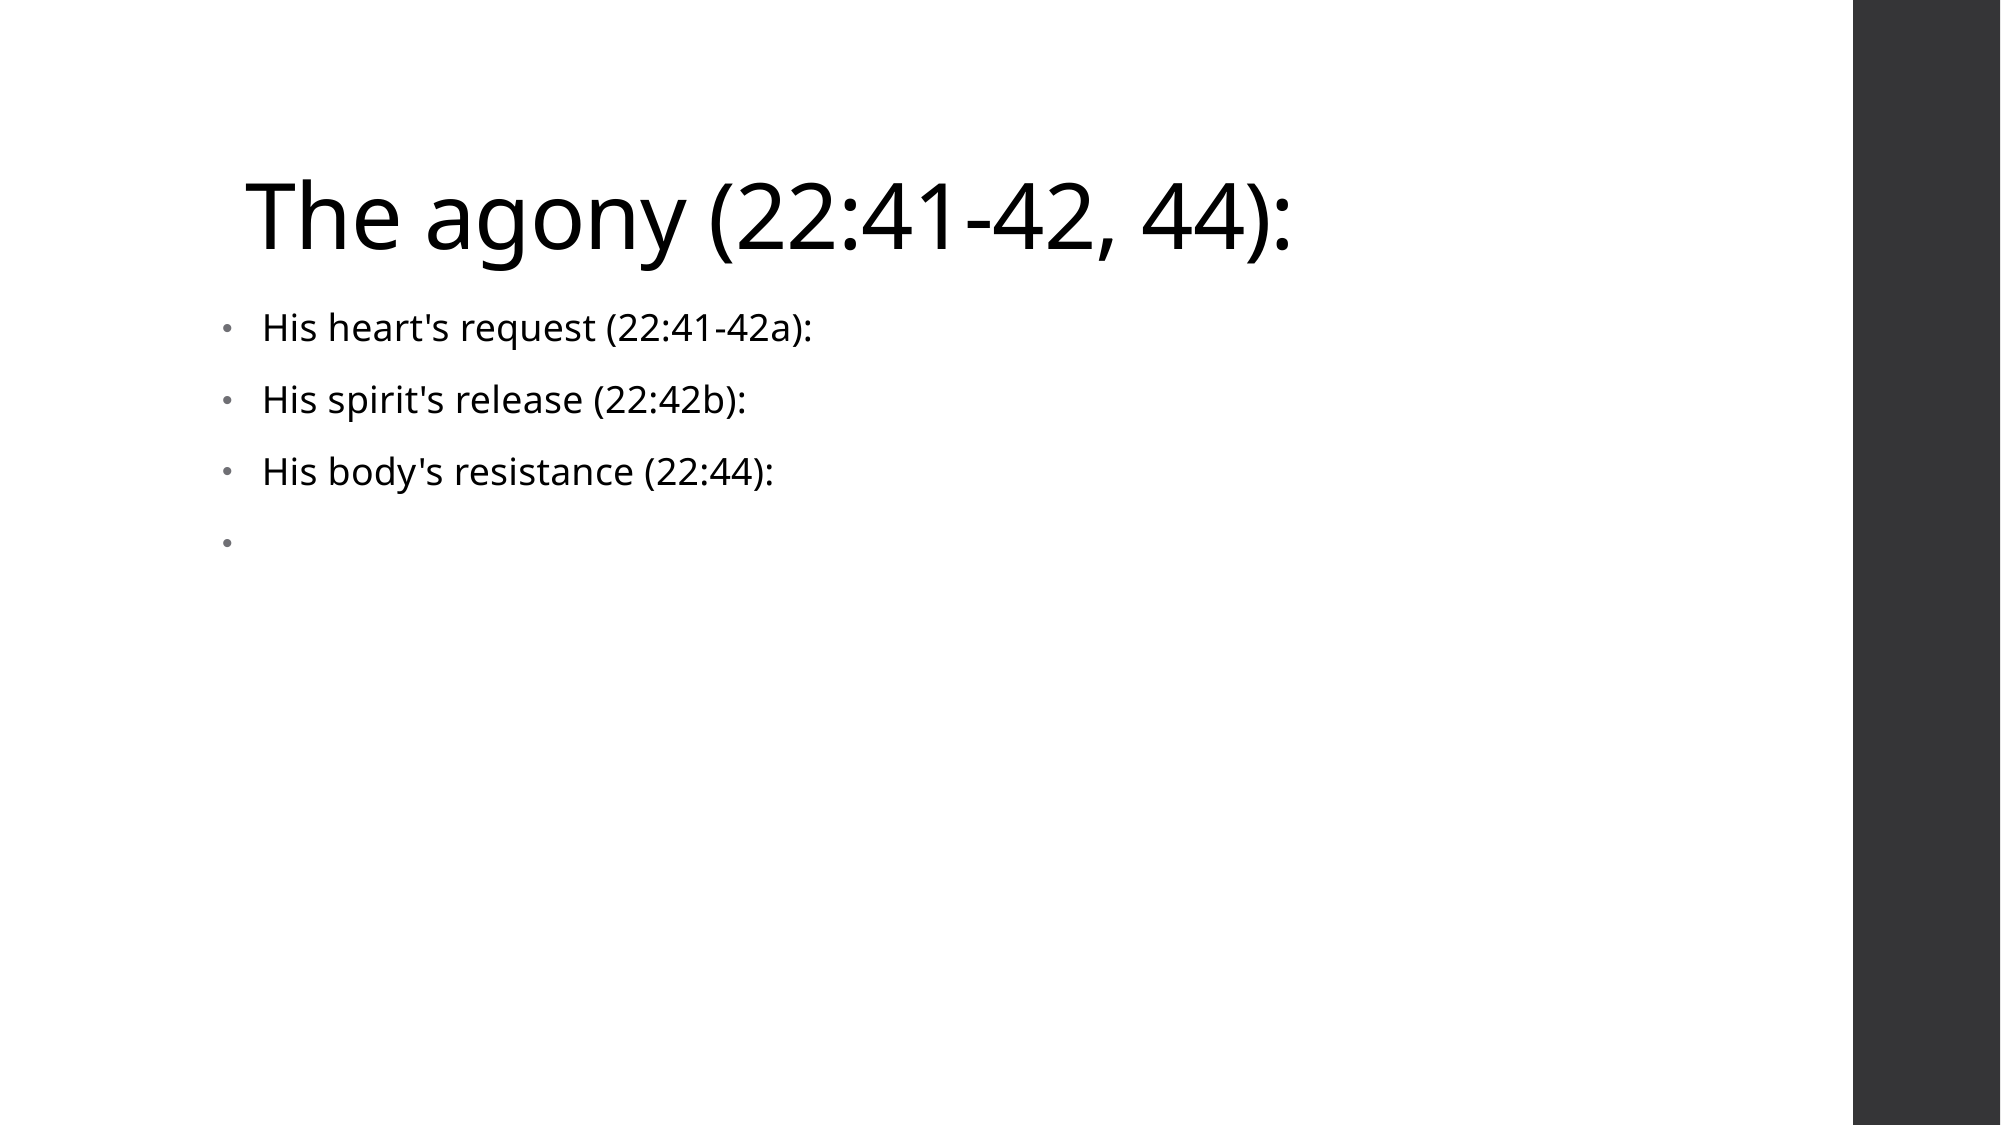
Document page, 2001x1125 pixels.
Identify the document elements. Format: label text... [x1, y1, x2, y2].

title The agony (22:41-42, 44): [206, 60, 1797, 278]
list His heart's request (22:41-42a): His spirit's release (22:42b): His body's resistance (22:44): [206, 299, 1617, 1014]
